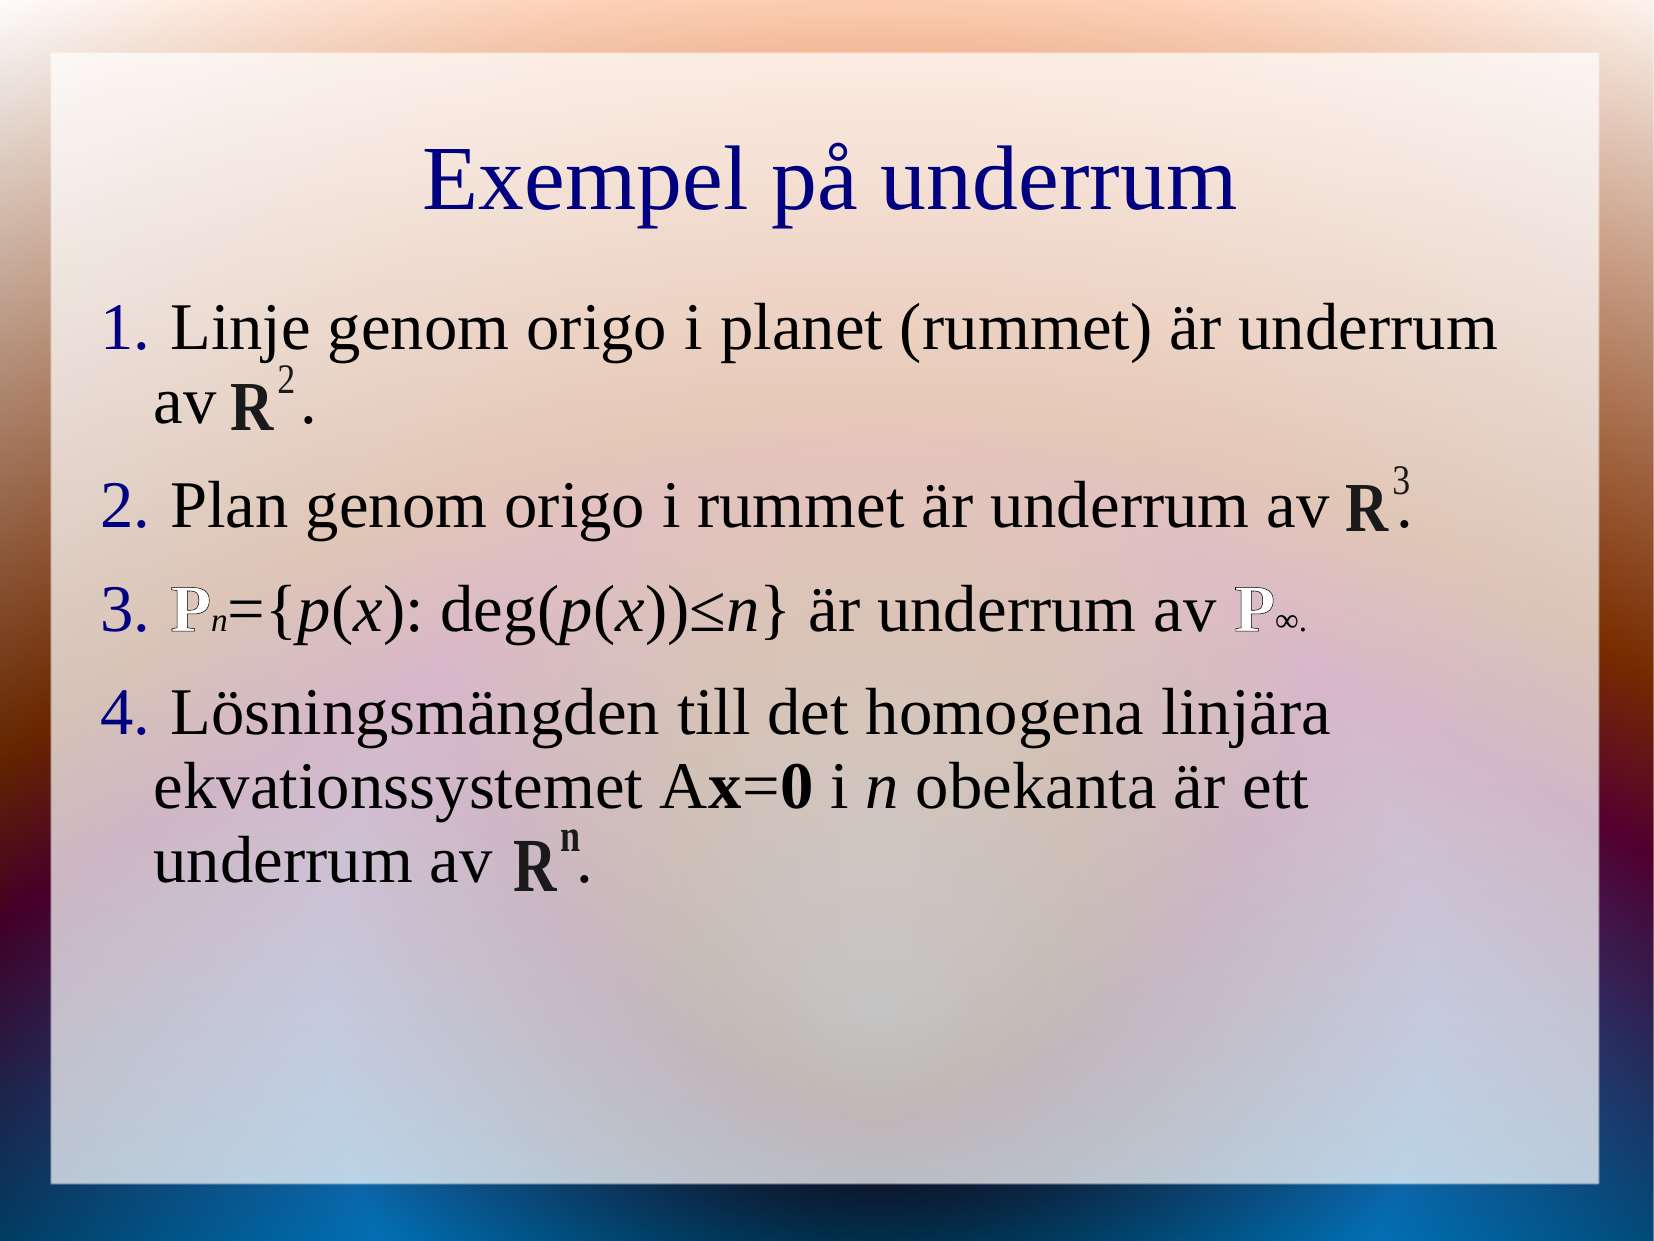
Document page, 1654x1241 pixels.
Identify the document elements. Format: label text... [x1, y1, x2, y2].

picture [0, 0, 1654, 1241]
title Exempel på underrum [86, 75, 1576, 283]
chart [221, 357, 302, 445]
chart [504, 811, 588, 907]
list Linje genom origo i planet (rummet) är underrum av . Plan genom origo i rummet är underrum av . Pn={p(x): deg(p(x))≤n} är underrum av P∞. Lösningsmängden till det homogena linjära ekvationssystemet Ax=0 i n obekanta är ett underrum av . [82, 290, 1571, 1068]
chart [1336, 458, 1417, 546]
